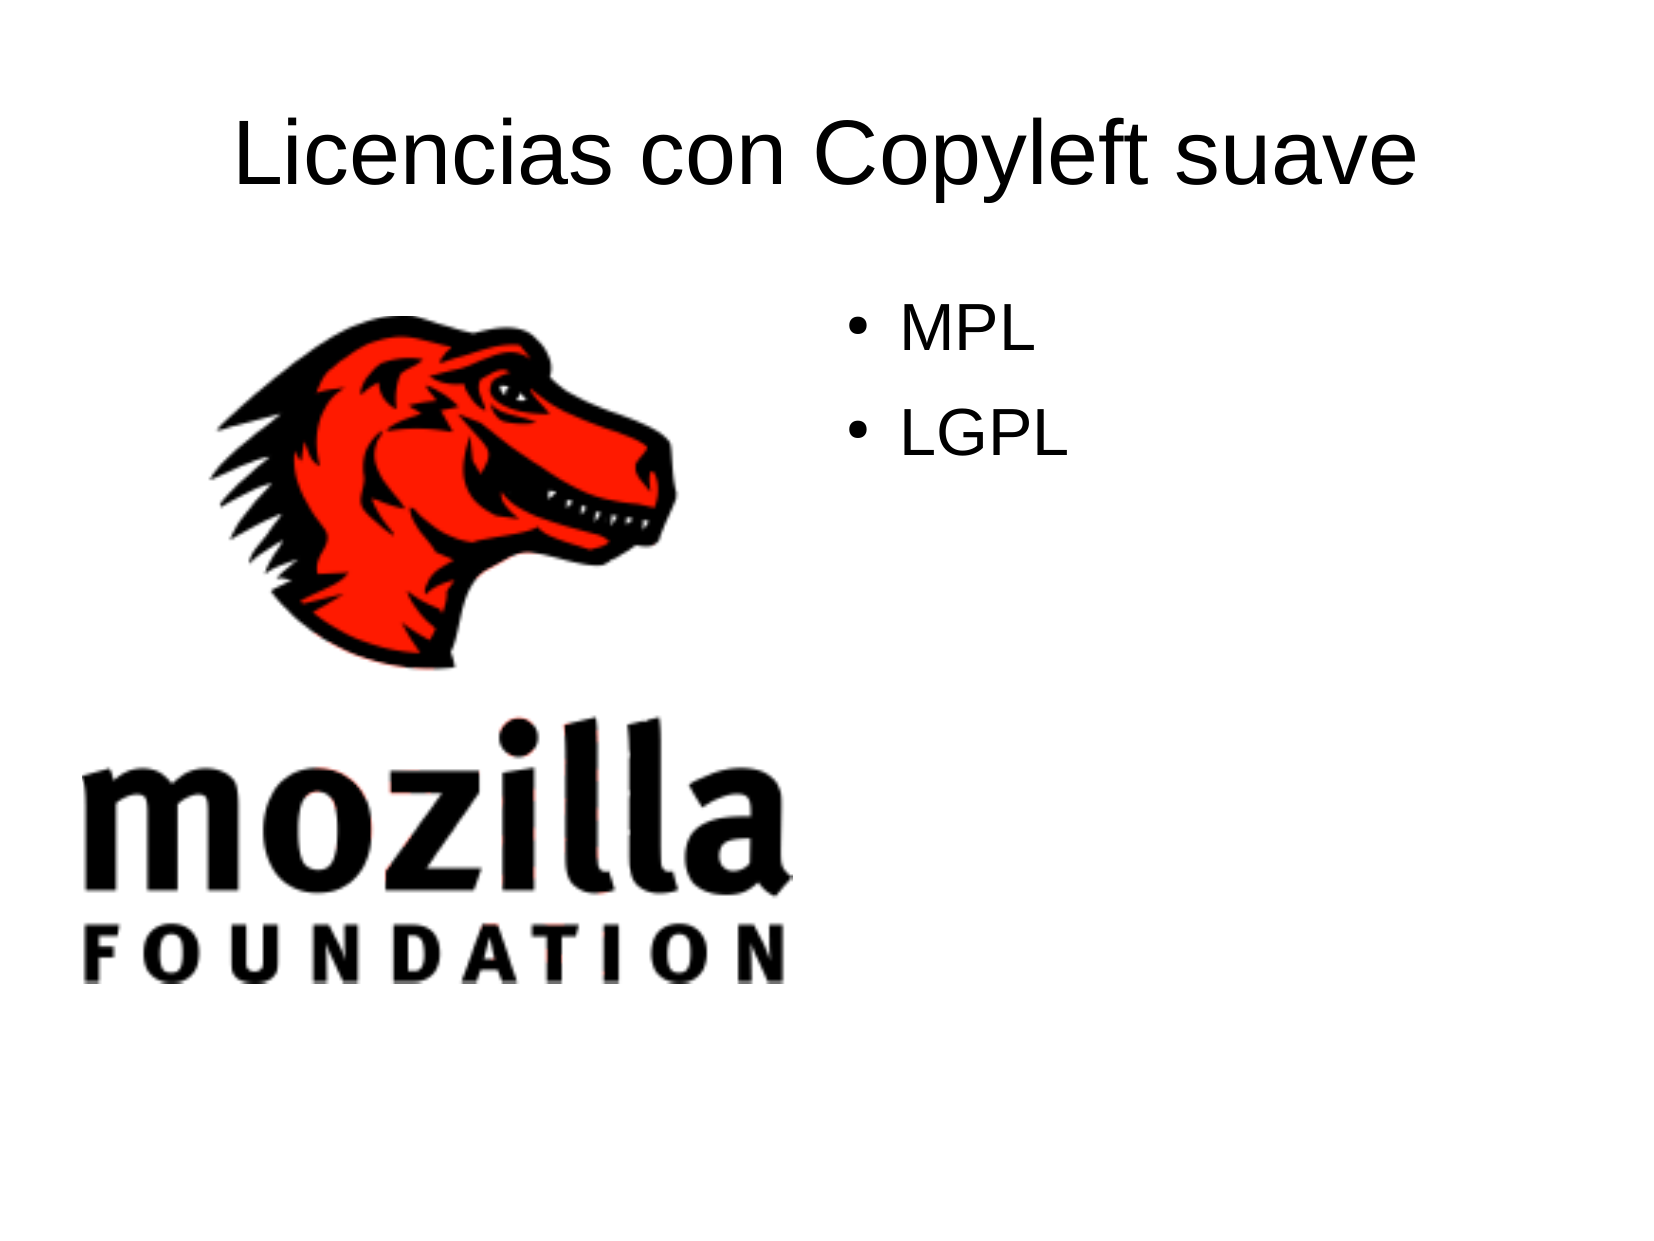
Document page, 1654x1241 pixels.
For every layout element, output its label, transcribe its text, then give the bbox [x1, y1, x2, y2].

picture [82, 316, 793, 984]
list MPL LGPL [828, 290, 1539, 1010]
title Licencias con Copyleft suave [82, 49, 1571, 257]
